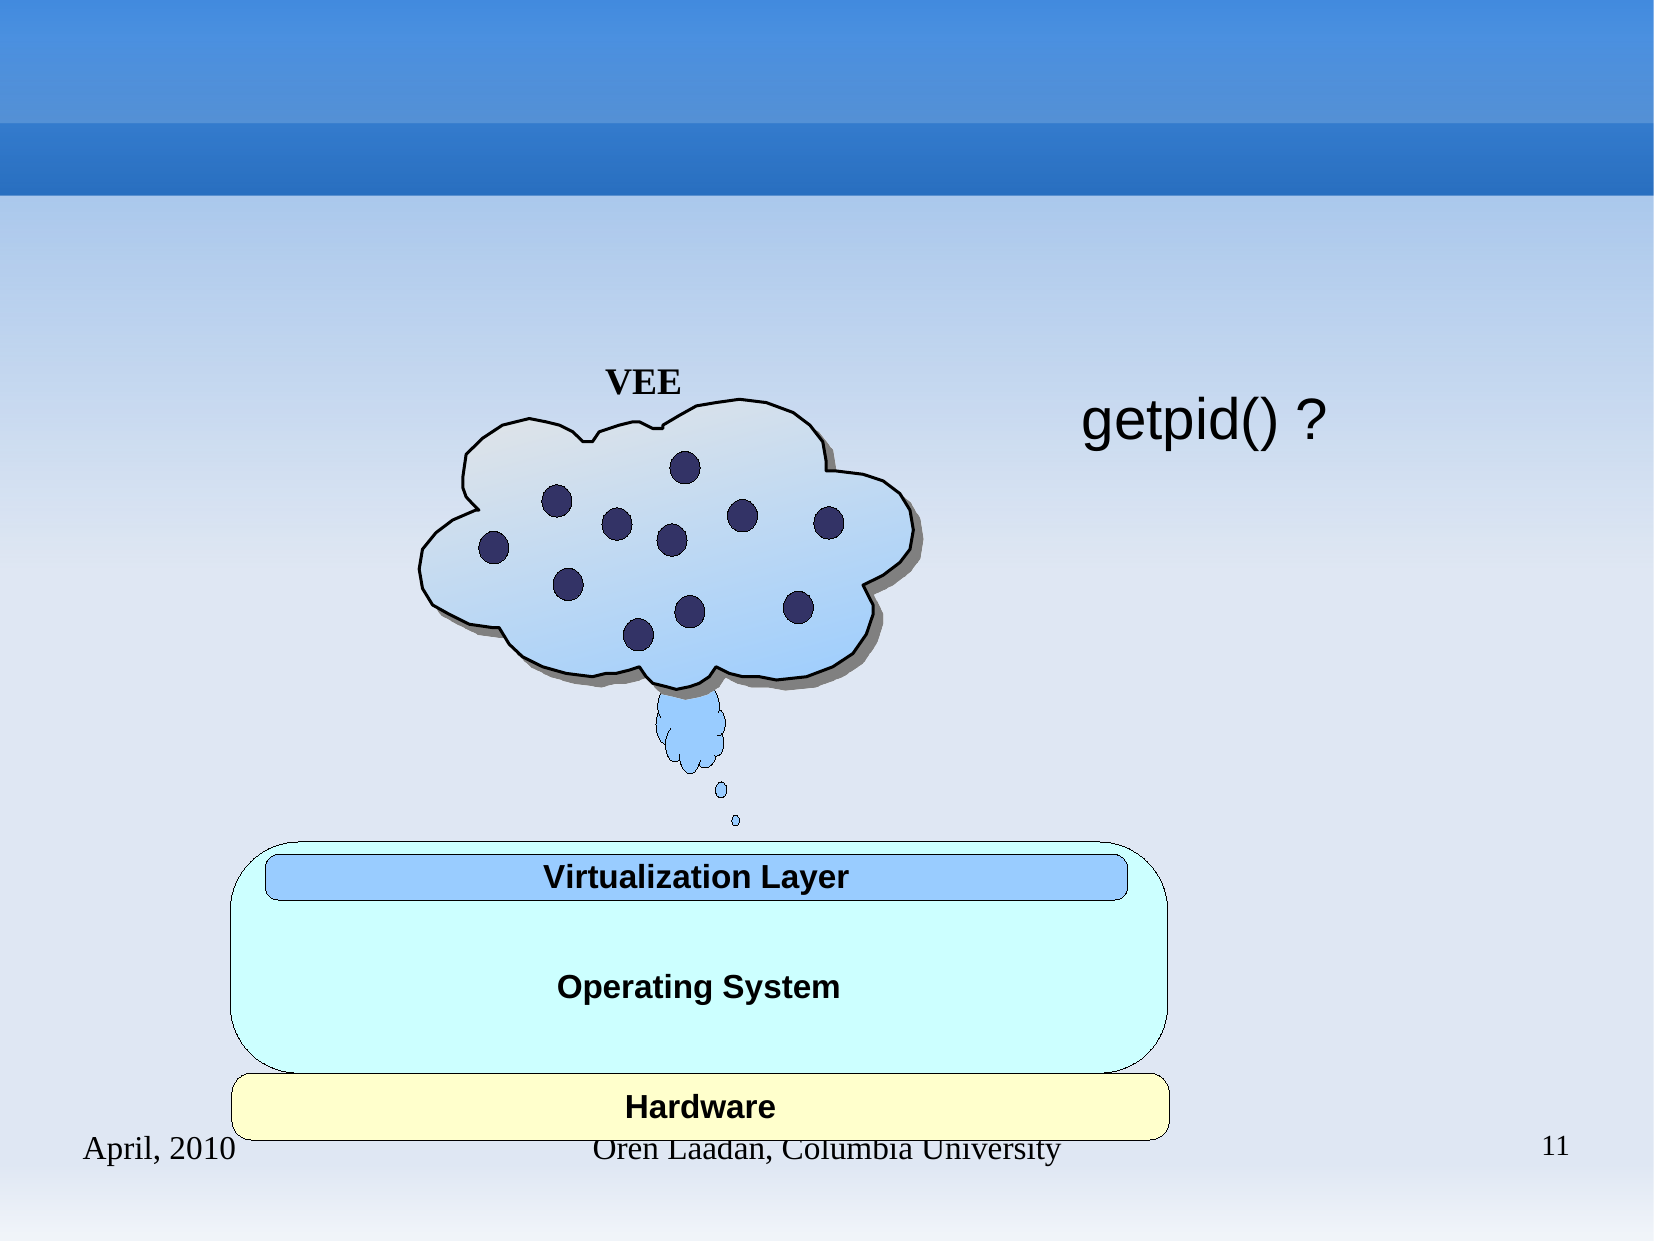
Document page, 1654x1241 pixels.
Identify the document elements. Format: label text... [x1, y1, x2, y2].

text_box Virtualization Layer [265, 854, 1128, 901]
text_box Operating System [230, 841, 1168, 1074]
text_box [715, 781, 727, 798]
list getpid() ? [939, 298, 1568, 1125]
text_box [731, 815, 740, 826]
text_box [419, 412, 914, 774]
picture [0, 0, 1654, 1241]
text_box VEE [352, 353, 936, 412]
text_box Hardware [231, 1073, 1170, 1141]
